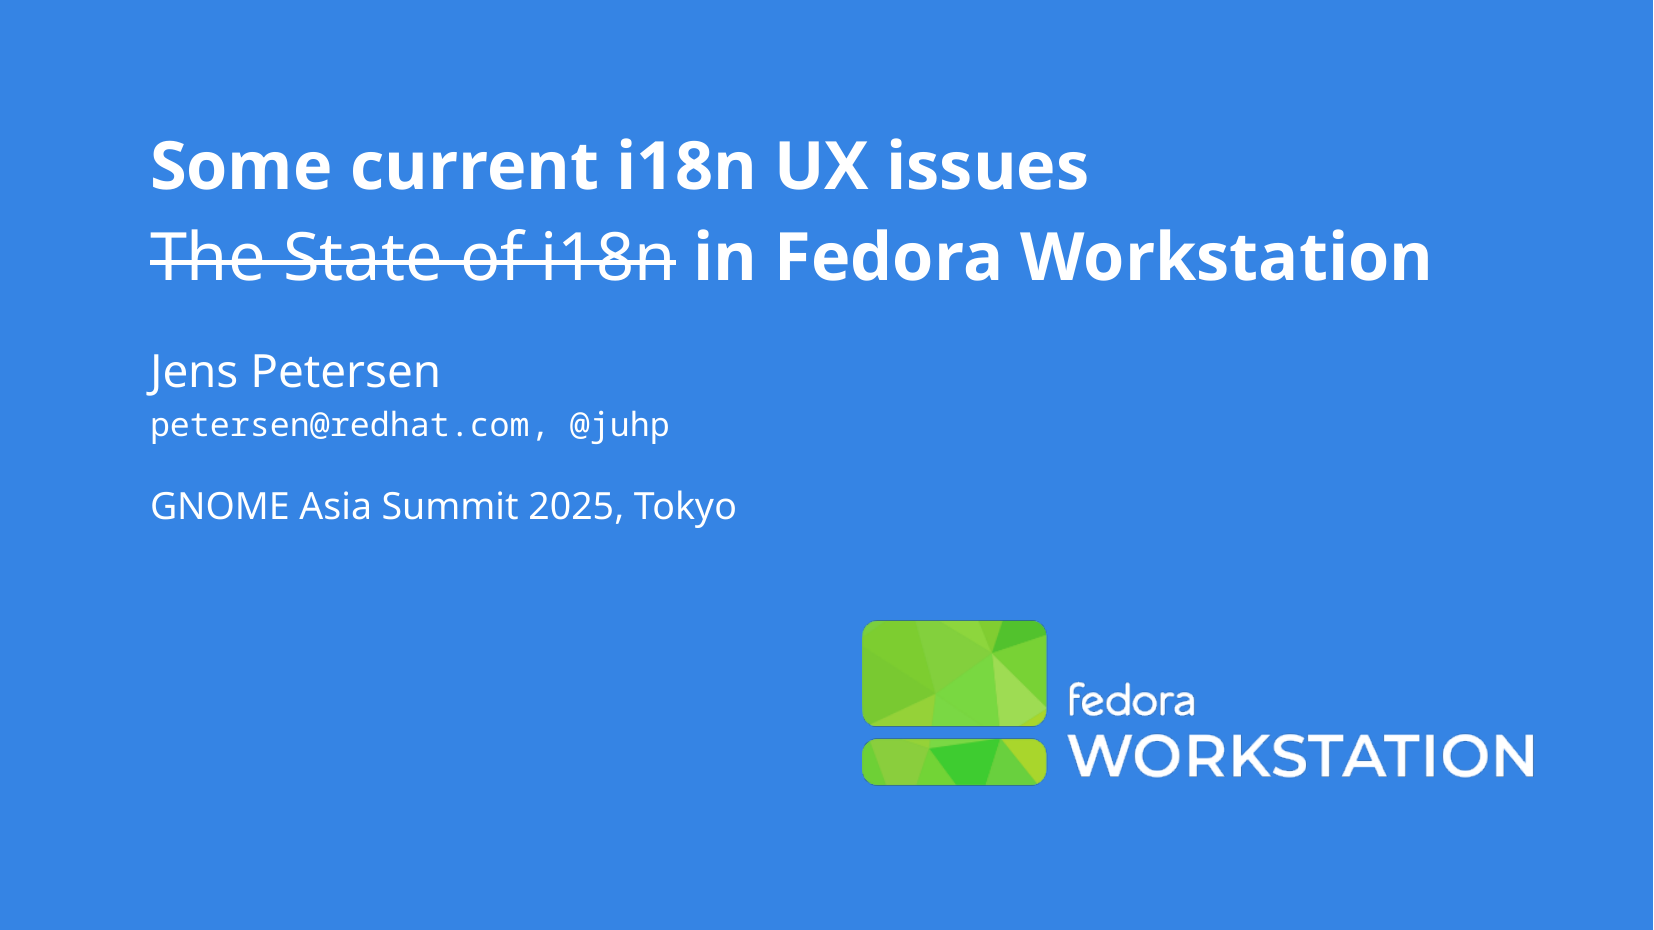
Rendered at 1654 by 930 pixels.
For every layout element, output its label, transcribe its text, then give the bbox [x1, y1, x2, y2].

title Jens Petersen petersen@redhat.com, @juhp GNOME Asia Summit 2025, Tokyo [150, 338, 1501, 519]
picture [862, 601, 1547, 788]
title Some current i18n UX issues The State of i18n in Fedora Workstation [150, 118, 1501, 301]
